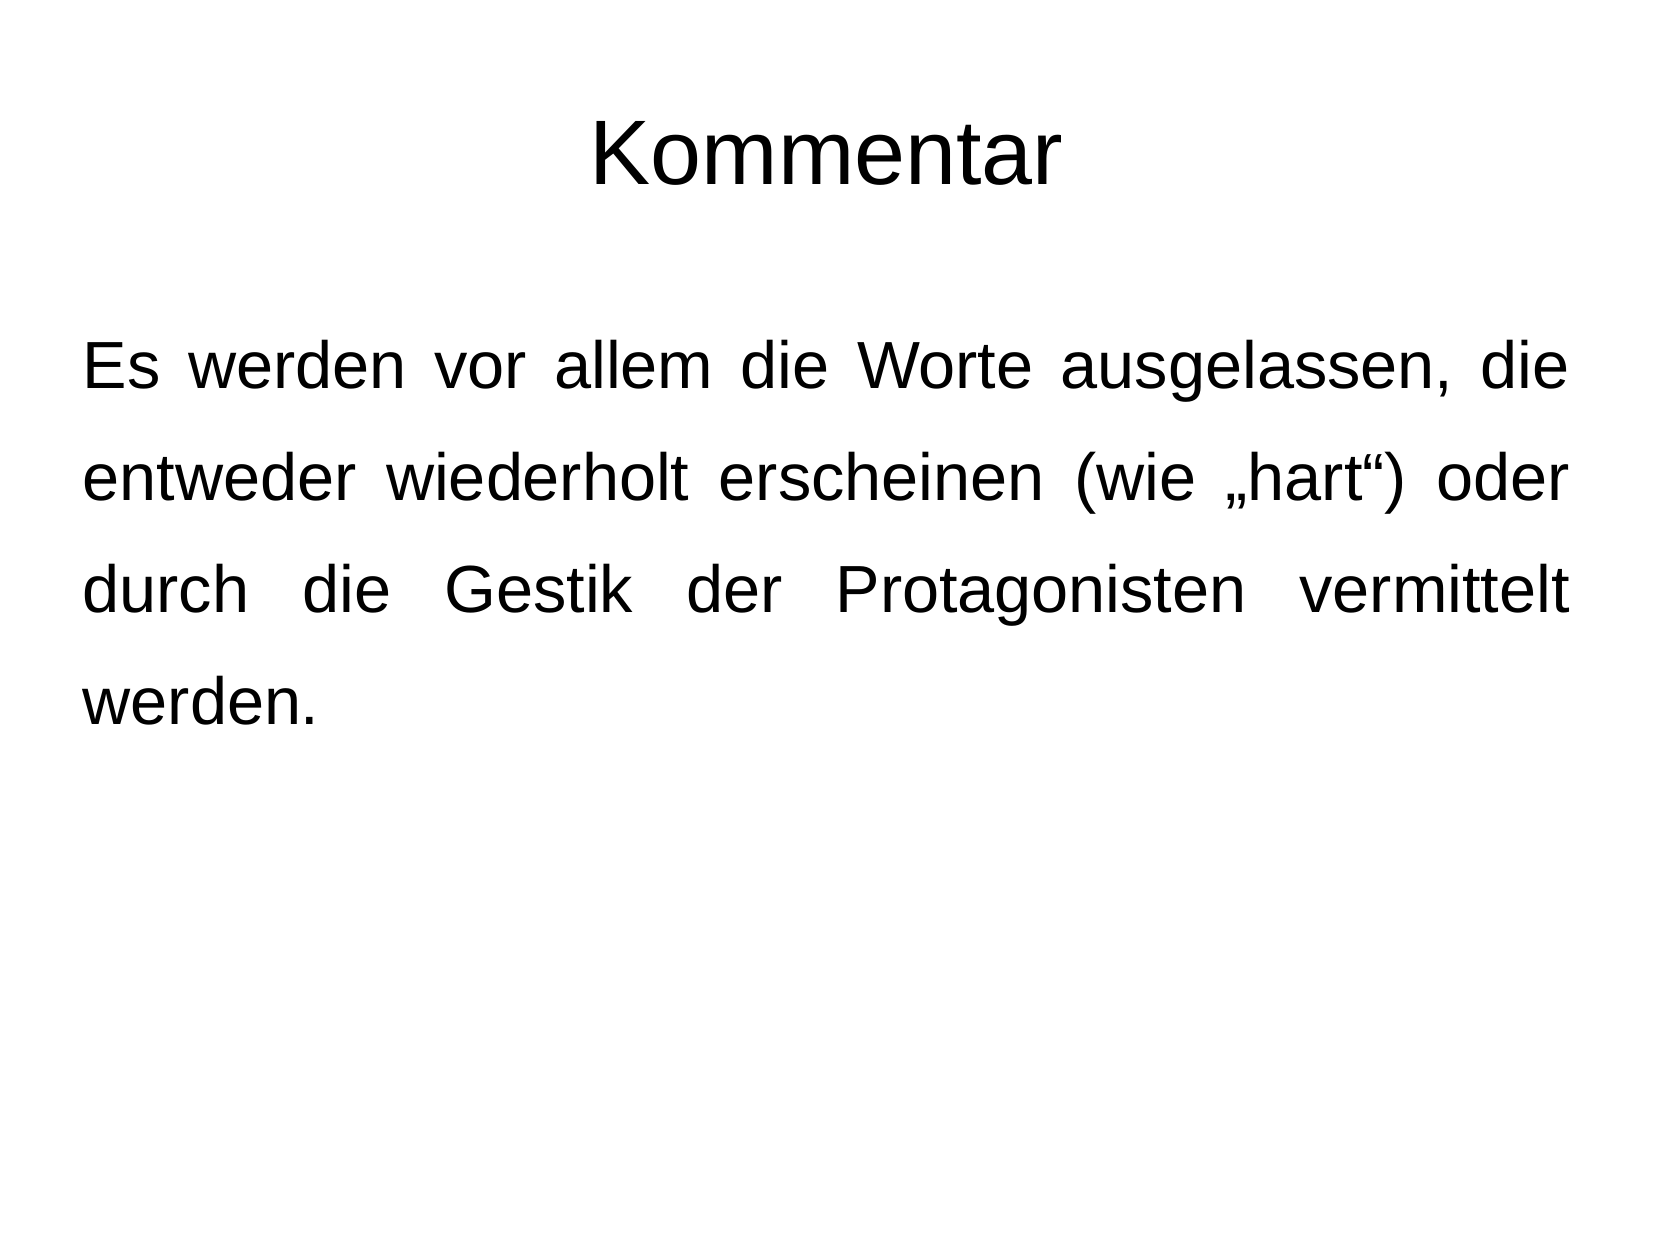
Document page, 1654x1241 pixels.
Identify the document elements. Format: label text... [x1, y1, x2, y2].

list Es werden vor allem die Worte ausgelassen, die entweder wiederholt erscheinen (wie „hart“) oder durch die Gestik der Protagonisten vermittelt werden. [82, 290, 1571, 1010]
title Kommentar [82, 49, 1571, 257]
